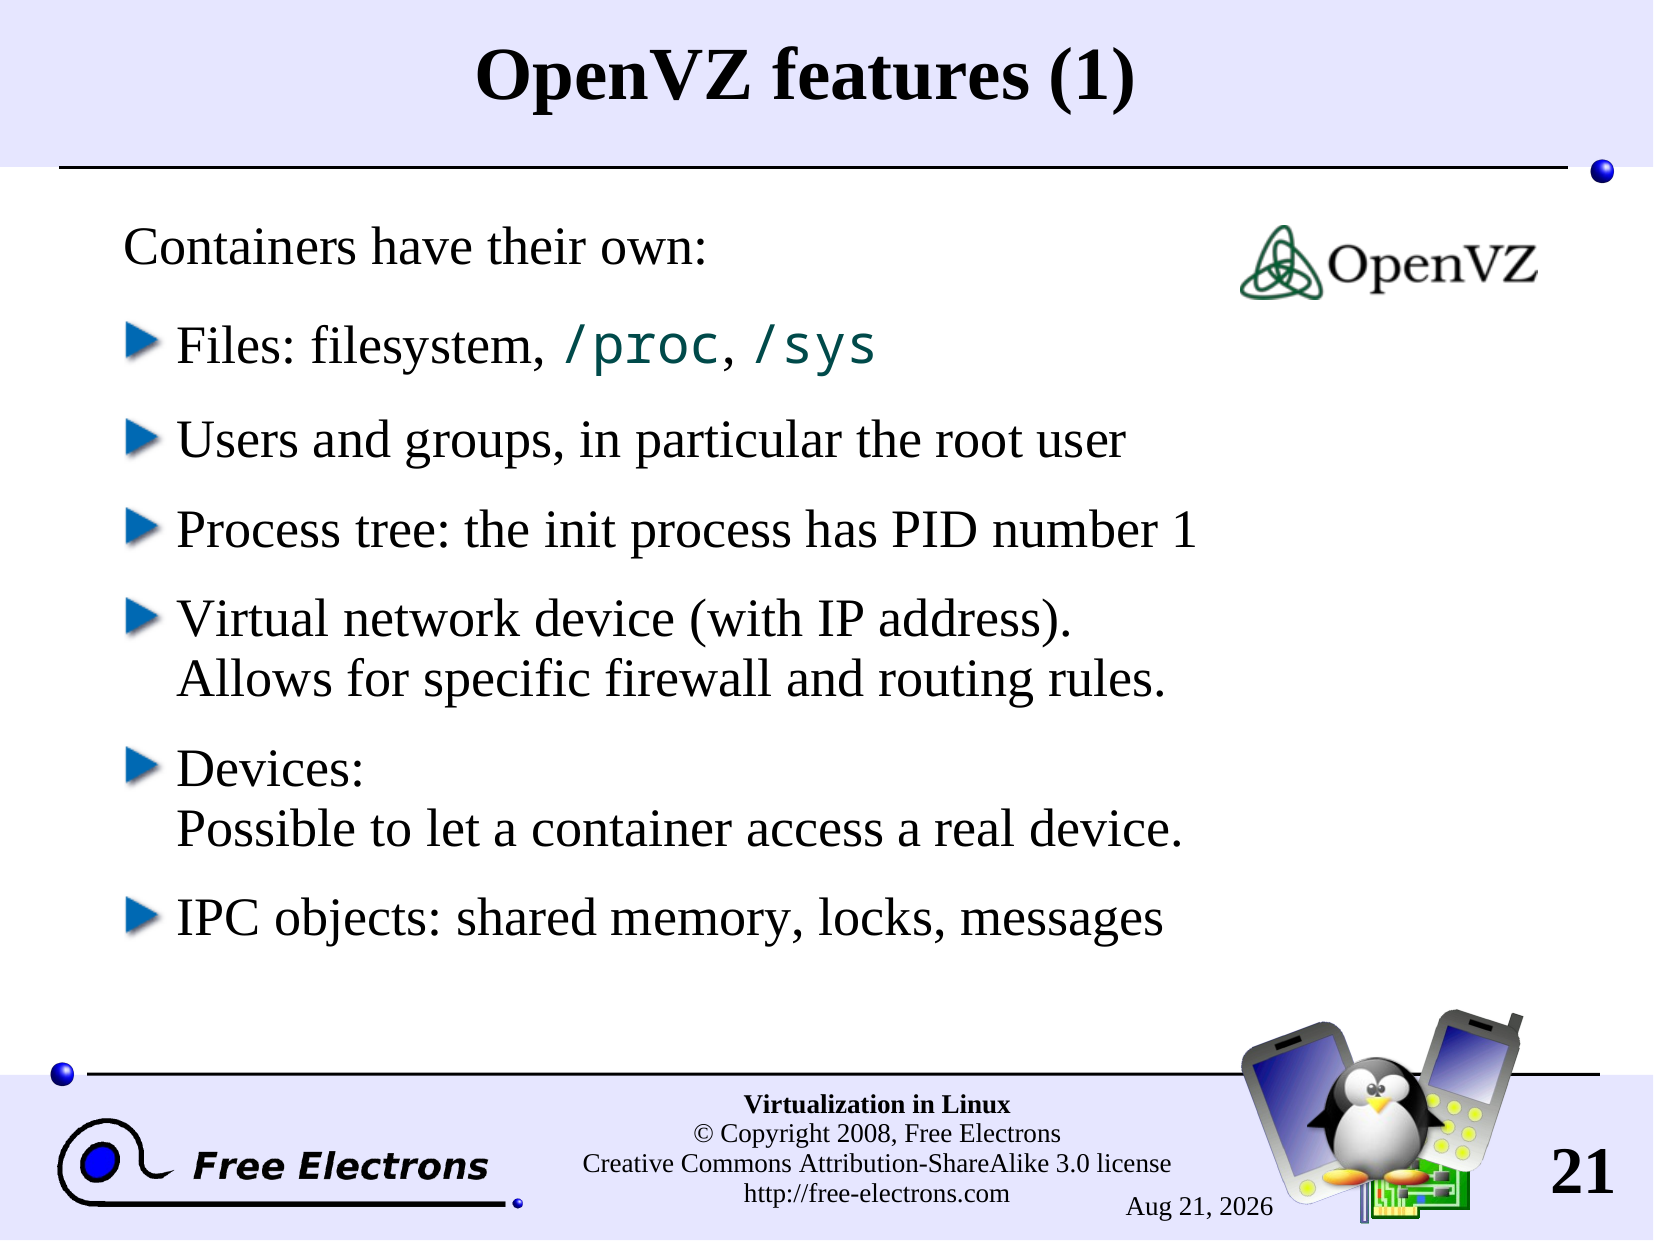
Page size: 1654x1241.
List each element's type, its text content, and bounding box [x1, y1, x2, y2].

picture [1240, 225, 1538, 301]
picture [50, 1107, 527, 1216]
list Containers have their own: Files: filesystem, /proc, /sys Users and groups, in particular the root user Process tree: the init process has PID number 1 Virtual network device (with IP address). Allows for specific firewall and routing rules. Devices: Possible to let a container access a real device. IPC objects: shared memory, locks, messages [105, 216, 1518, 1066]
picture [1231, 1007, 1538, 1241]
title OpenVZ features (1) [60, 25, 1551, 124]
